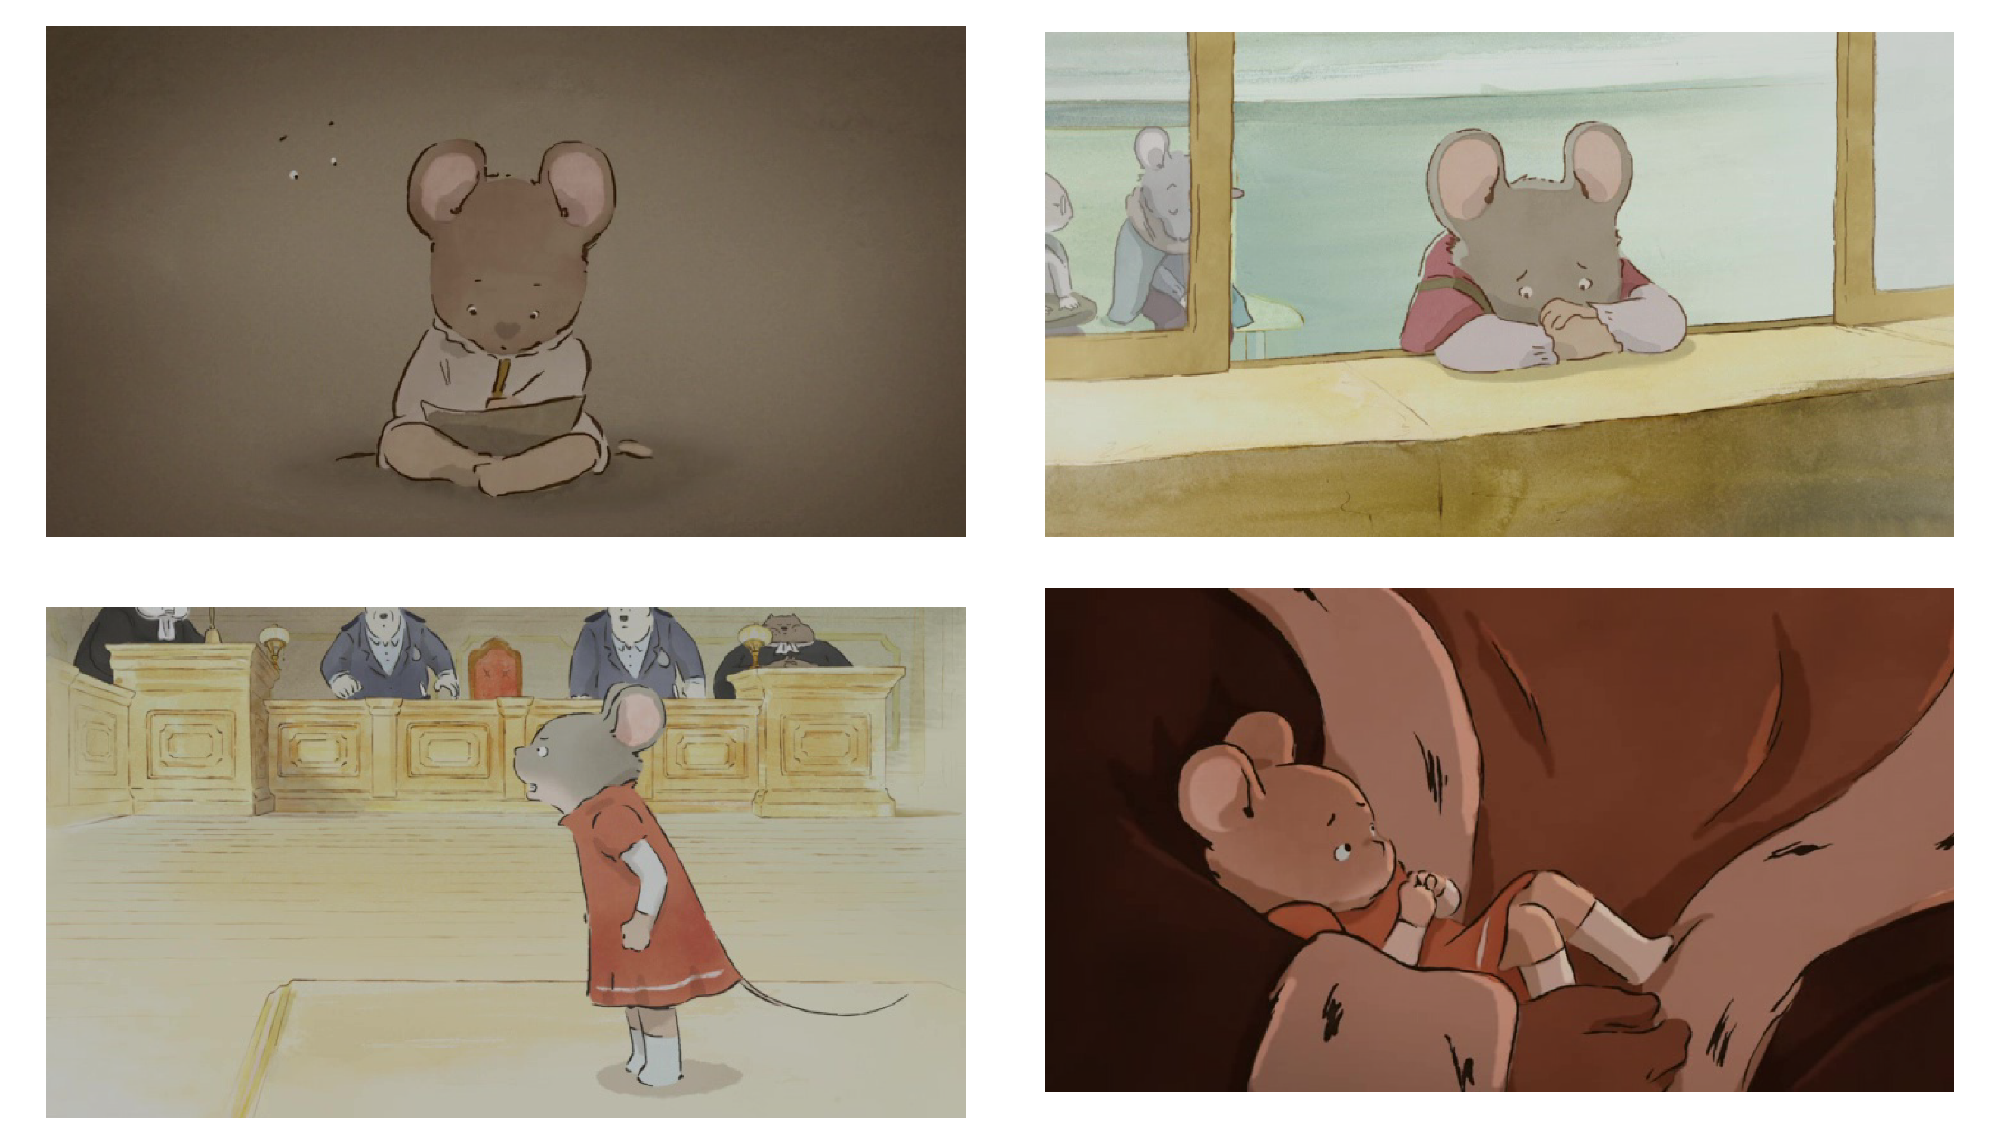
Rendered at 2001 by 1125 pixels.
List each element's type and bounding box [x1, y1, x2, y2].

picture [46, 26, 966, 537]
picture [1045, 32, 1954, 537]
picture [46, 607, 966, 1118]
picture [1045, 588, 1954, 1092]
